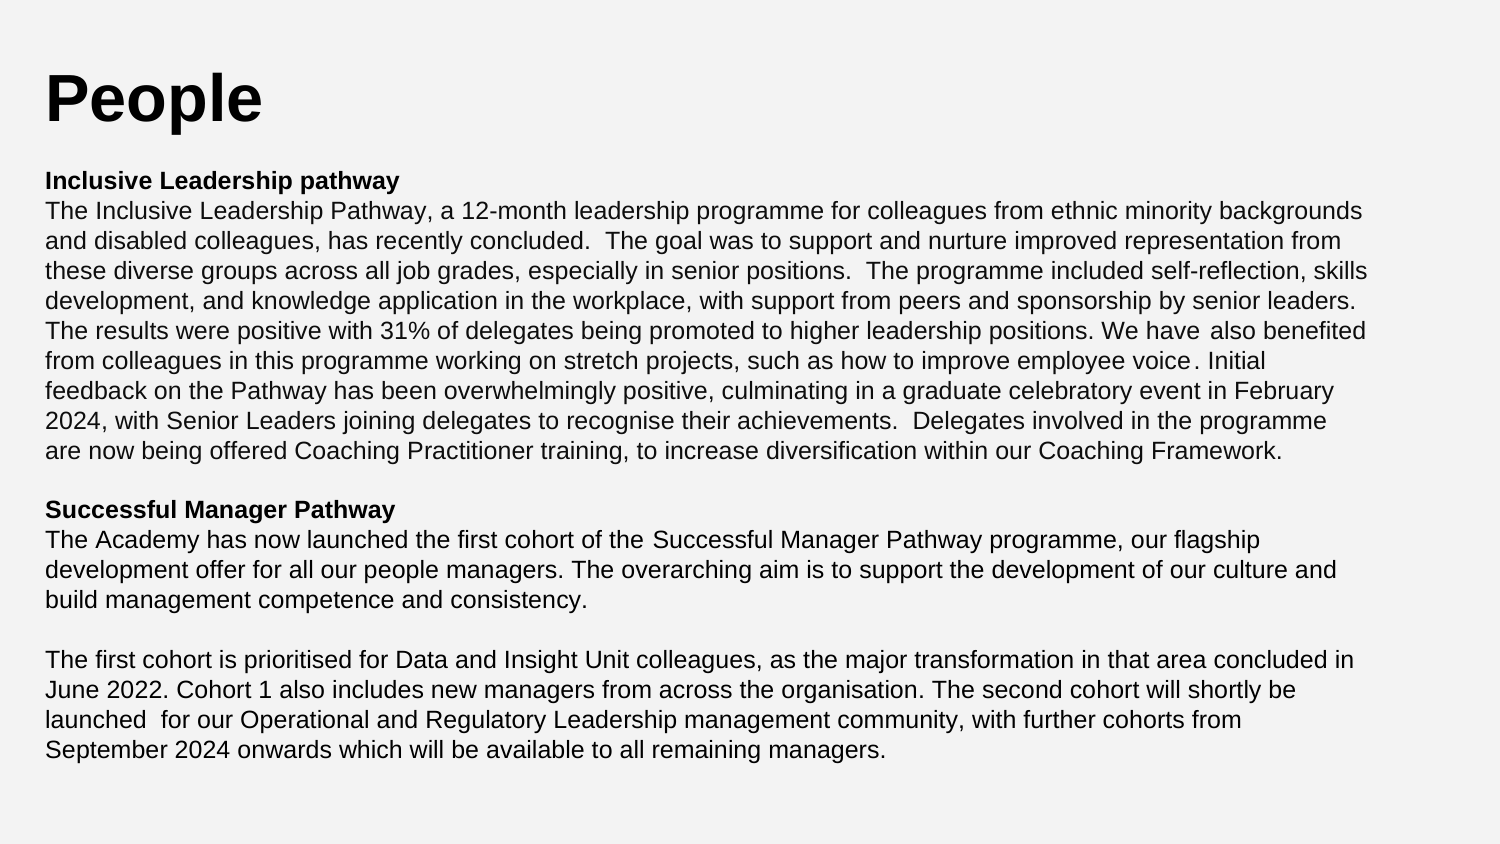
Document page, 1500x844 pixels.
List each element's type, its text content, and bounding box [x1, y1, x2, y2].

title People Inclusive Leadership pathway The Inclusive Leadership Pathway, a 12-month leadership programme for colleagues from ethnic minority backgrounds and disabled colleagues, has recently concluded. The goal was to support and nurture improved representation from these diverse groups across all job grades, especially in senior positions. The programme included self-reflection, skills development, and knowledge application in the workplace, with support from peers and sponsorship by senior leaders. The results were positive with 31% of delegates being promoted to higher leadership positions. We have also benefited from colleagues in this programme working on stretch projects, such as how to improve employee voice. Initial feedback on the Pathway has been overwhelmingly positive, culminating in a graduate celebratory event in February 2024, with Senior Leaders joining delegates to recognise their achievements. Delegates involved in the programme are now being offered Coaching Practitioner training, to increase diversification within our Coaching Framework. Successful Manager Pathway The Academy has now launched the first cohort of the Successful Manager Pathway programme, our flagship development offer for all our people managers. The overarching aim is to support the development of our culture and build management competence and consistency. The first cohort is prioritised for Data and Insight Unit colleagues, as the major transformation in that area concluded in June 2022. Cohort 1 also includes new managers from across the organisation. The second cohort will shortly be launched for our Operational and Regulatory Leadership management community, with further cohorts from September 2024 onwards which will be available to all remaining managers. [33, 49, 1384, 144]
